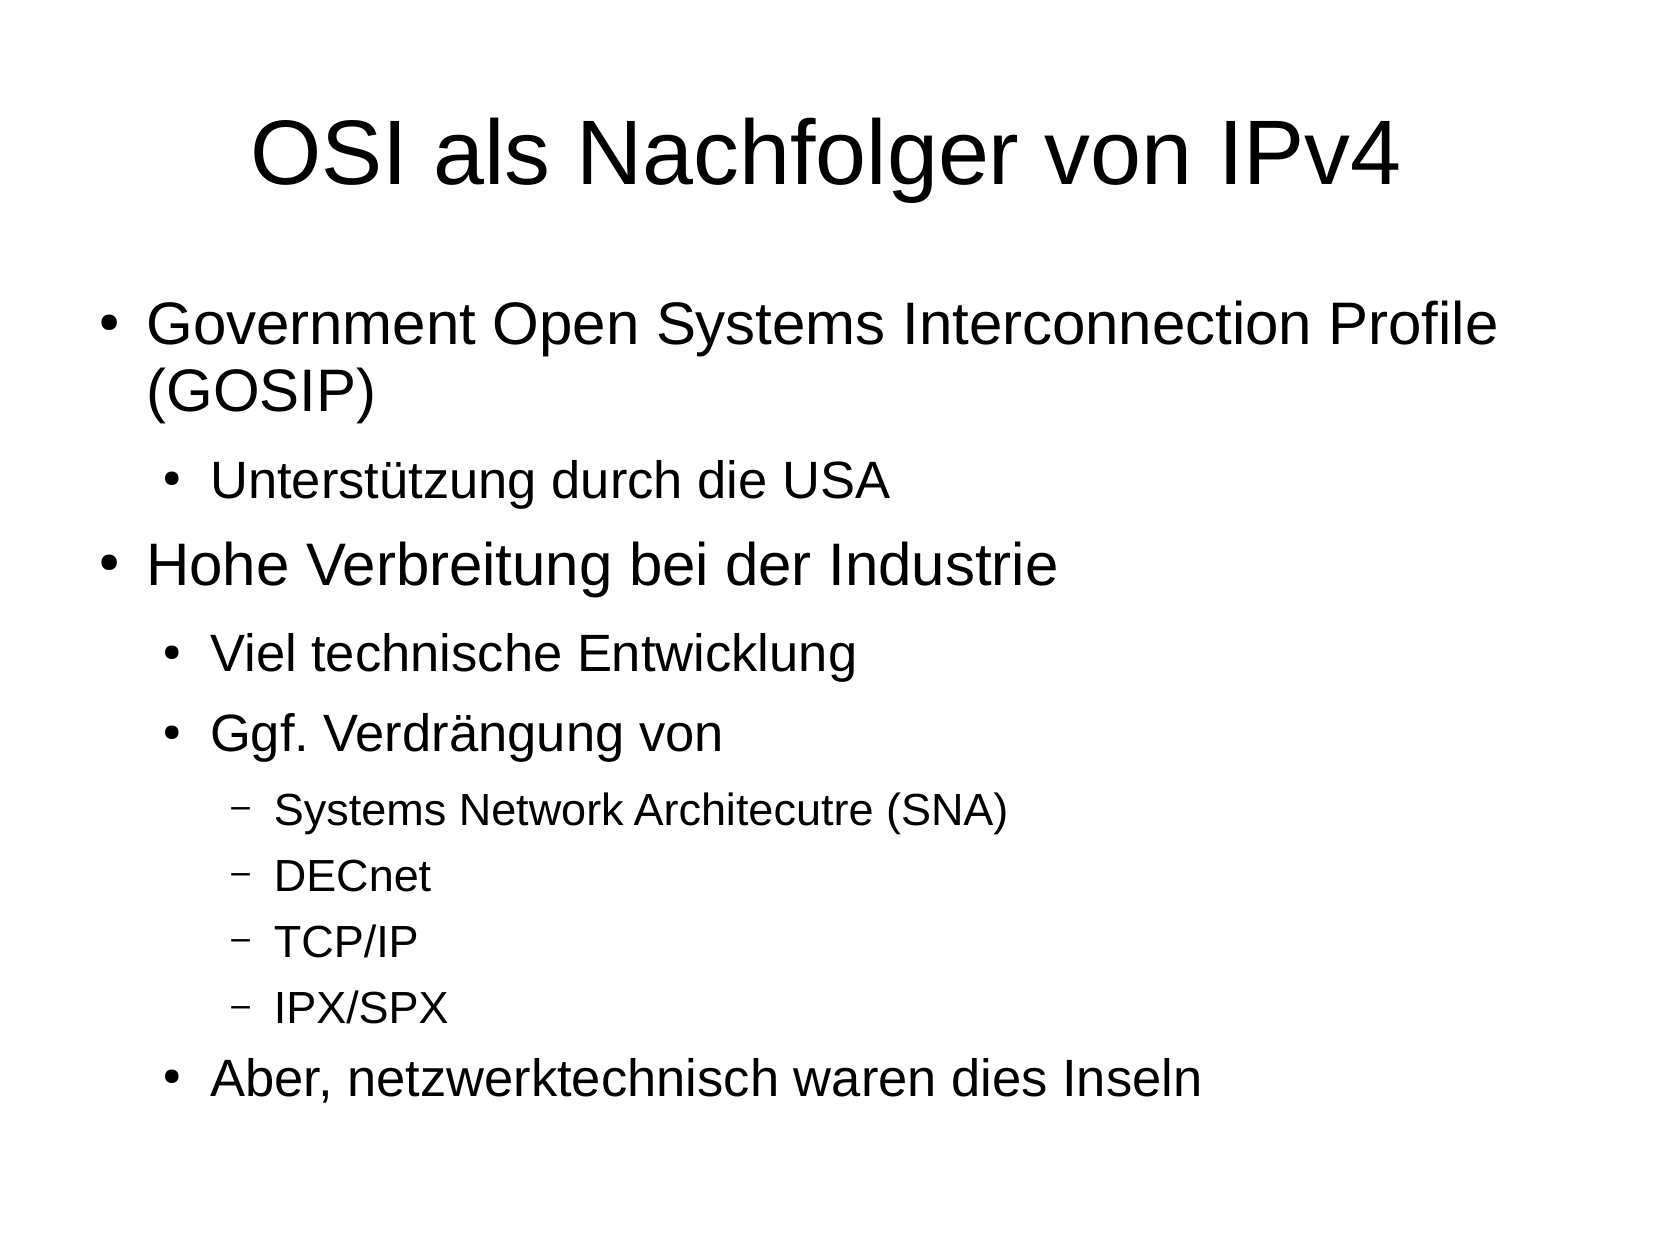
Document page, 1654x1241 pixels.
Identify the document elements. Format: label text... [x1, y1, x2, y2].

list Government Open Systems Interconnection Profile (GOSIP) Unterstützung durch die USA Hohe Verbreitung bei der Industrie Viel technische Entwicklung Ggf. Verdrängung von Systems Network Architecutre (SNA) DECnet TCP/IP IPX/SPX Aber, netzwerktechnisch waren dies Inseln [82, 290, 1571, 1109]
title OSI als Nachfolger von IPv4 [82, 49, 1571, 257]
